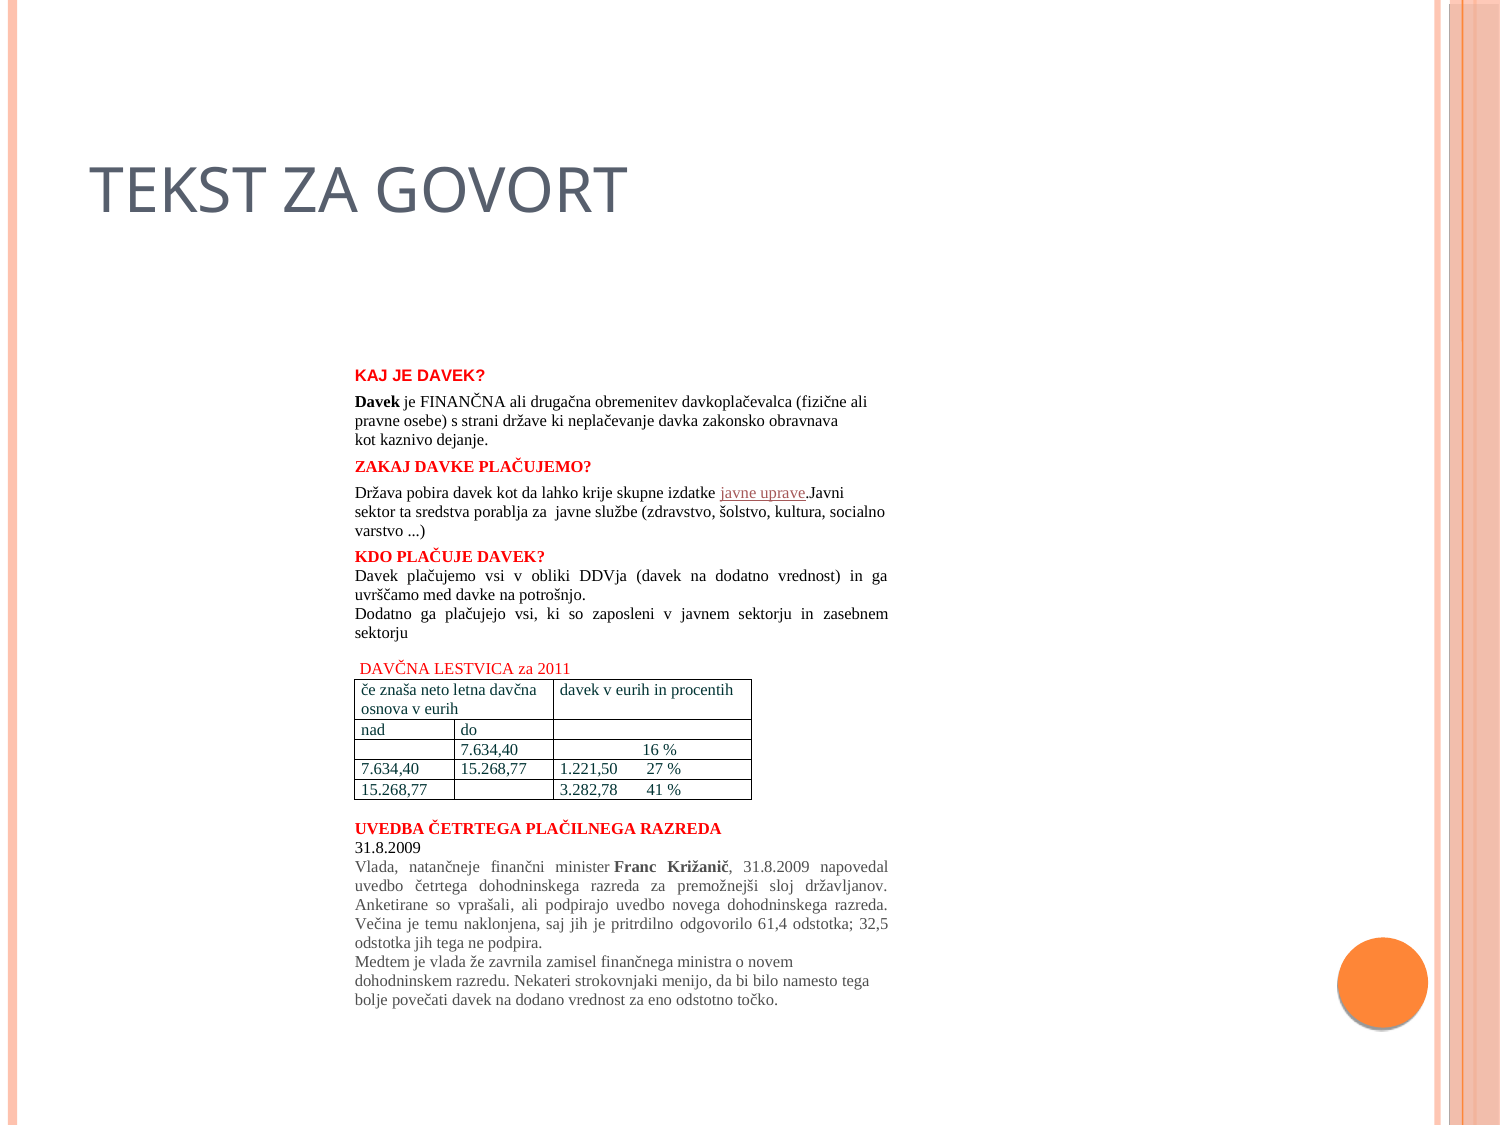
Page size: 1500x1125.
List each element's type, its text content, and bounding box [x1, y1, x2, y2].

picture [347, 360, 896, 1028]
title TEKST ZA GOVORT [75, 45, 1300, 233]
chart [348, 361, 898, 1029]
